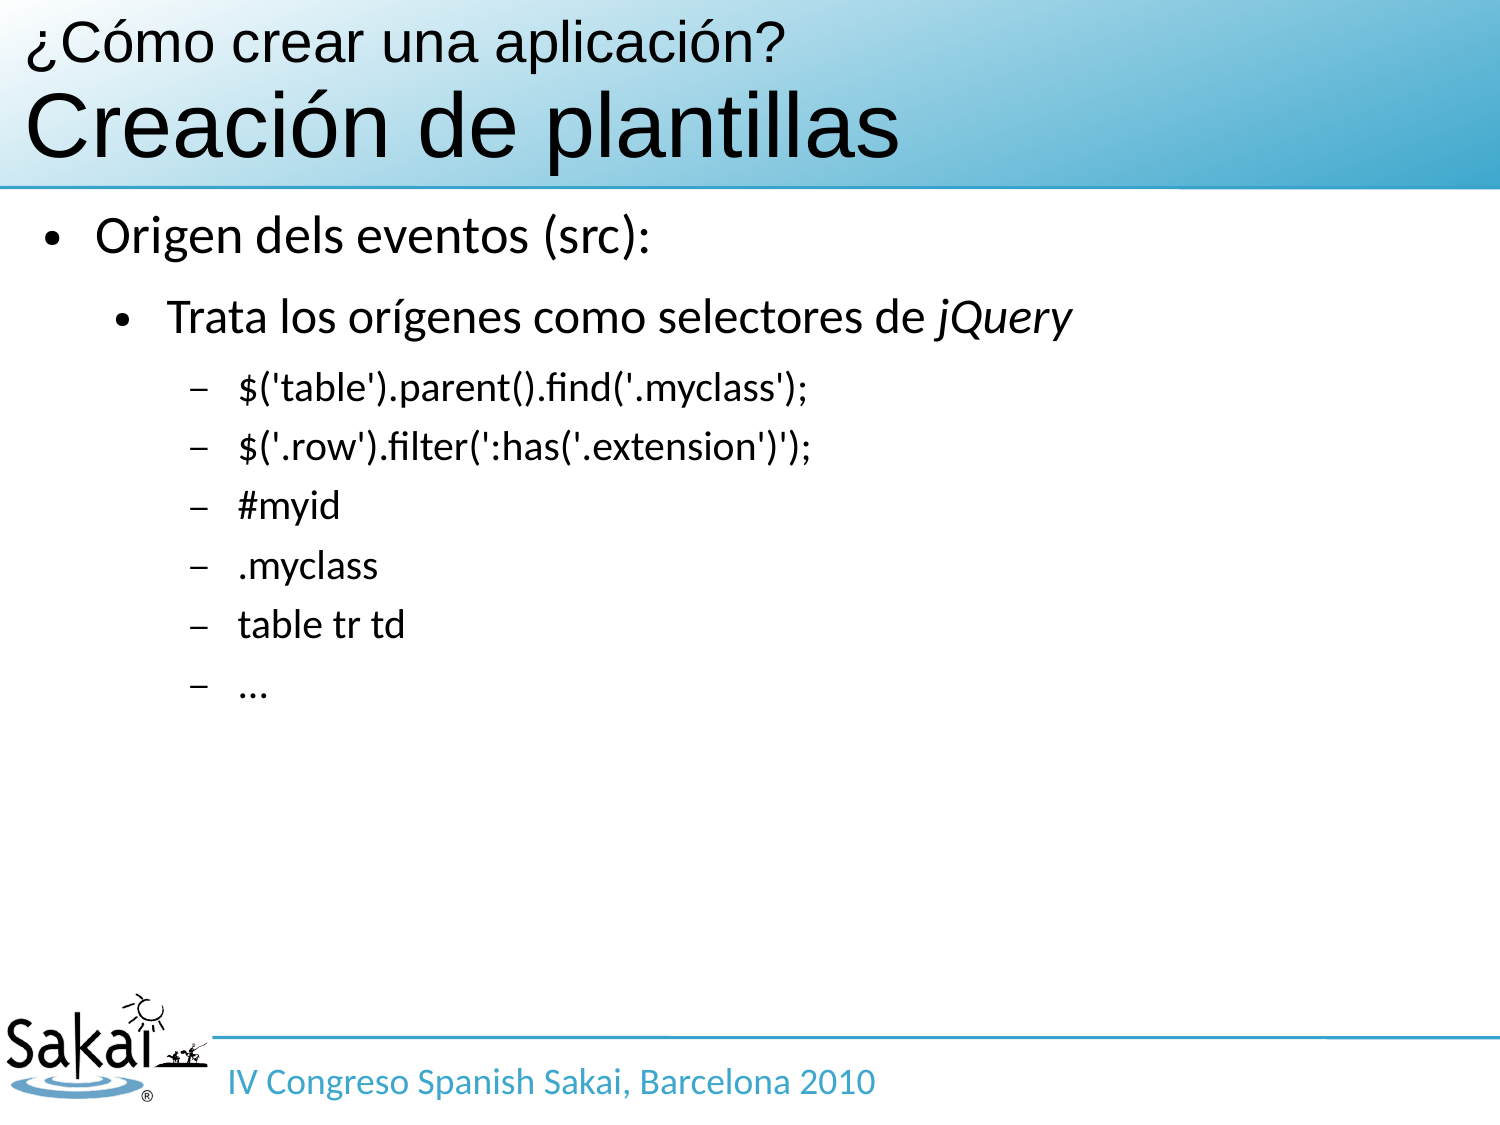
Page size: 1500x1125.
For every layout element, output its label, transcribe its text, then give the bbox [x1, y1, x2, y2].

picture [0, 955, 213, 1125]
title ¿Cómo crear una aplicación? Creación de plantillas [24, 9, 1475, 178]
list Origen dels eventos (src): Trata los orígenes como selectores de jQuery $('table').parent().find('.myclass'); $('.row').filter(':has('.extension')'); #myid .myclass table tr td ... [24, 212, 1475, 1025]
